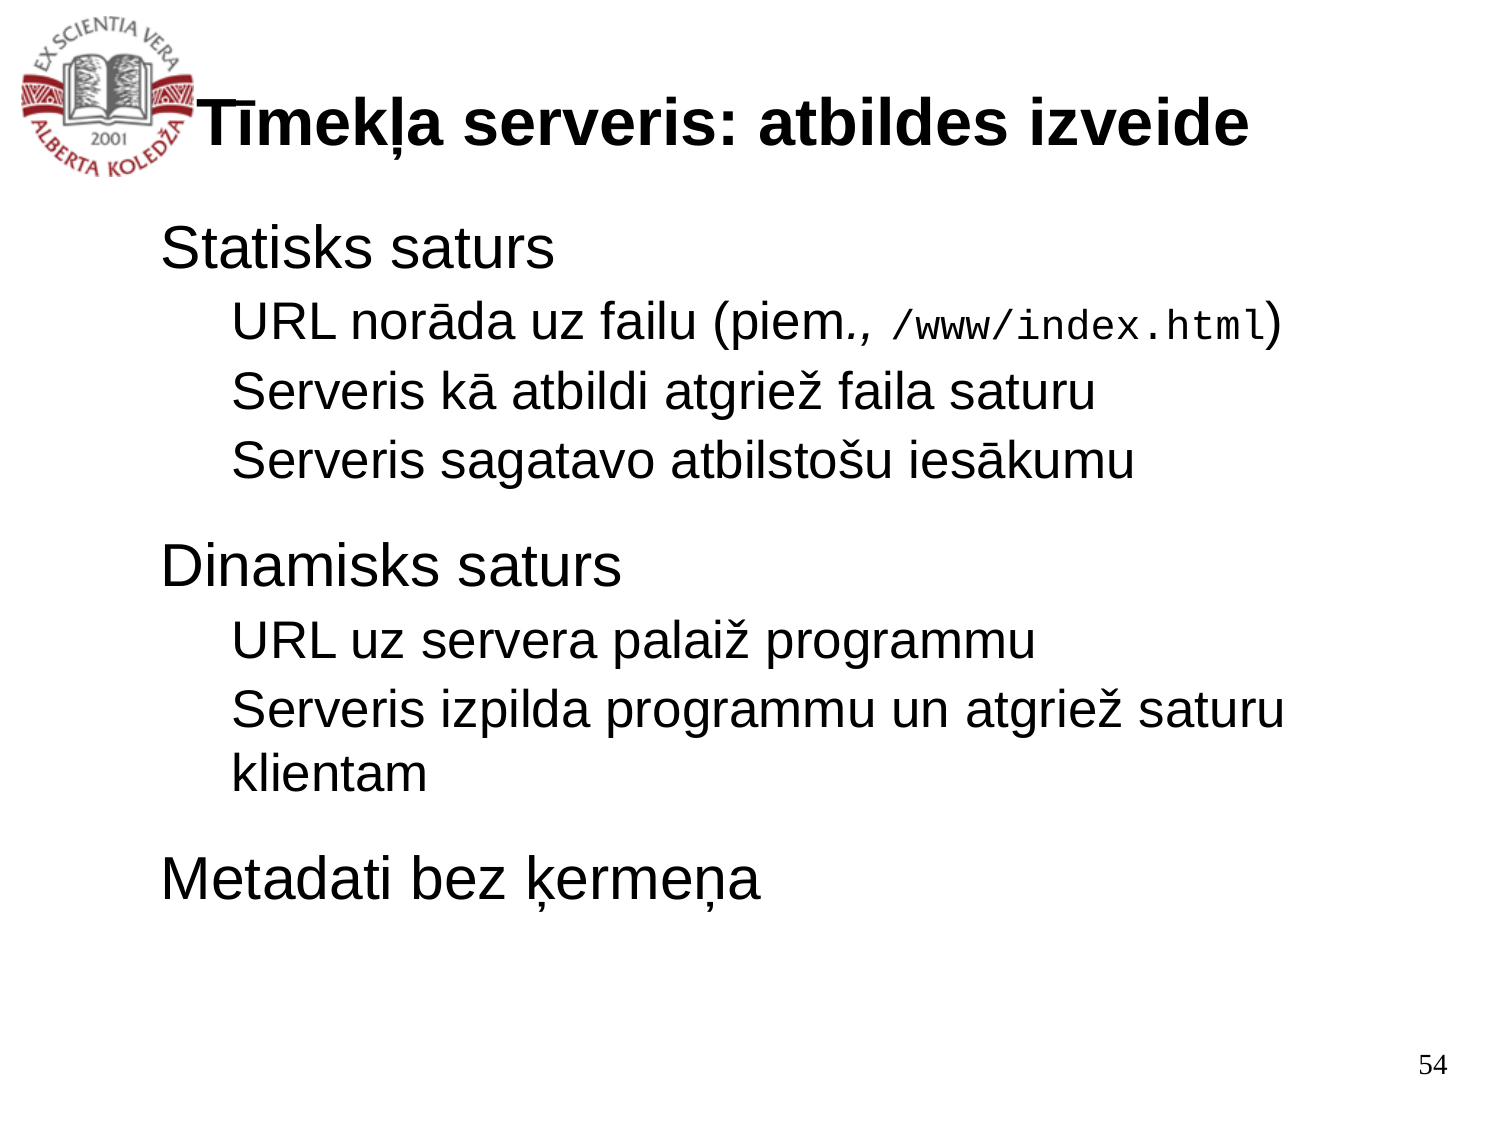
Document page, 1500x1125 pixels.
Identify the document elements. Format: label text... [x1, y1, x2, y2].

picture [21, 16, 194, 177]
title Tīmekļa serveris: atbildes izveide [50, 62, 1374, 175]
list Statisks saturs URL norāda uz failu (piem., /www/index.html) Serveris kā atbildi atgriež faila saturu Serveris sagatavo atbilstošu iesākumu Dinamisks saturs URL uz servera palaiž programmu Serveris izpilda programmu un atgriež saturu klientam Metadati bez ķermeņa [75, 200, 1500, 1101]
